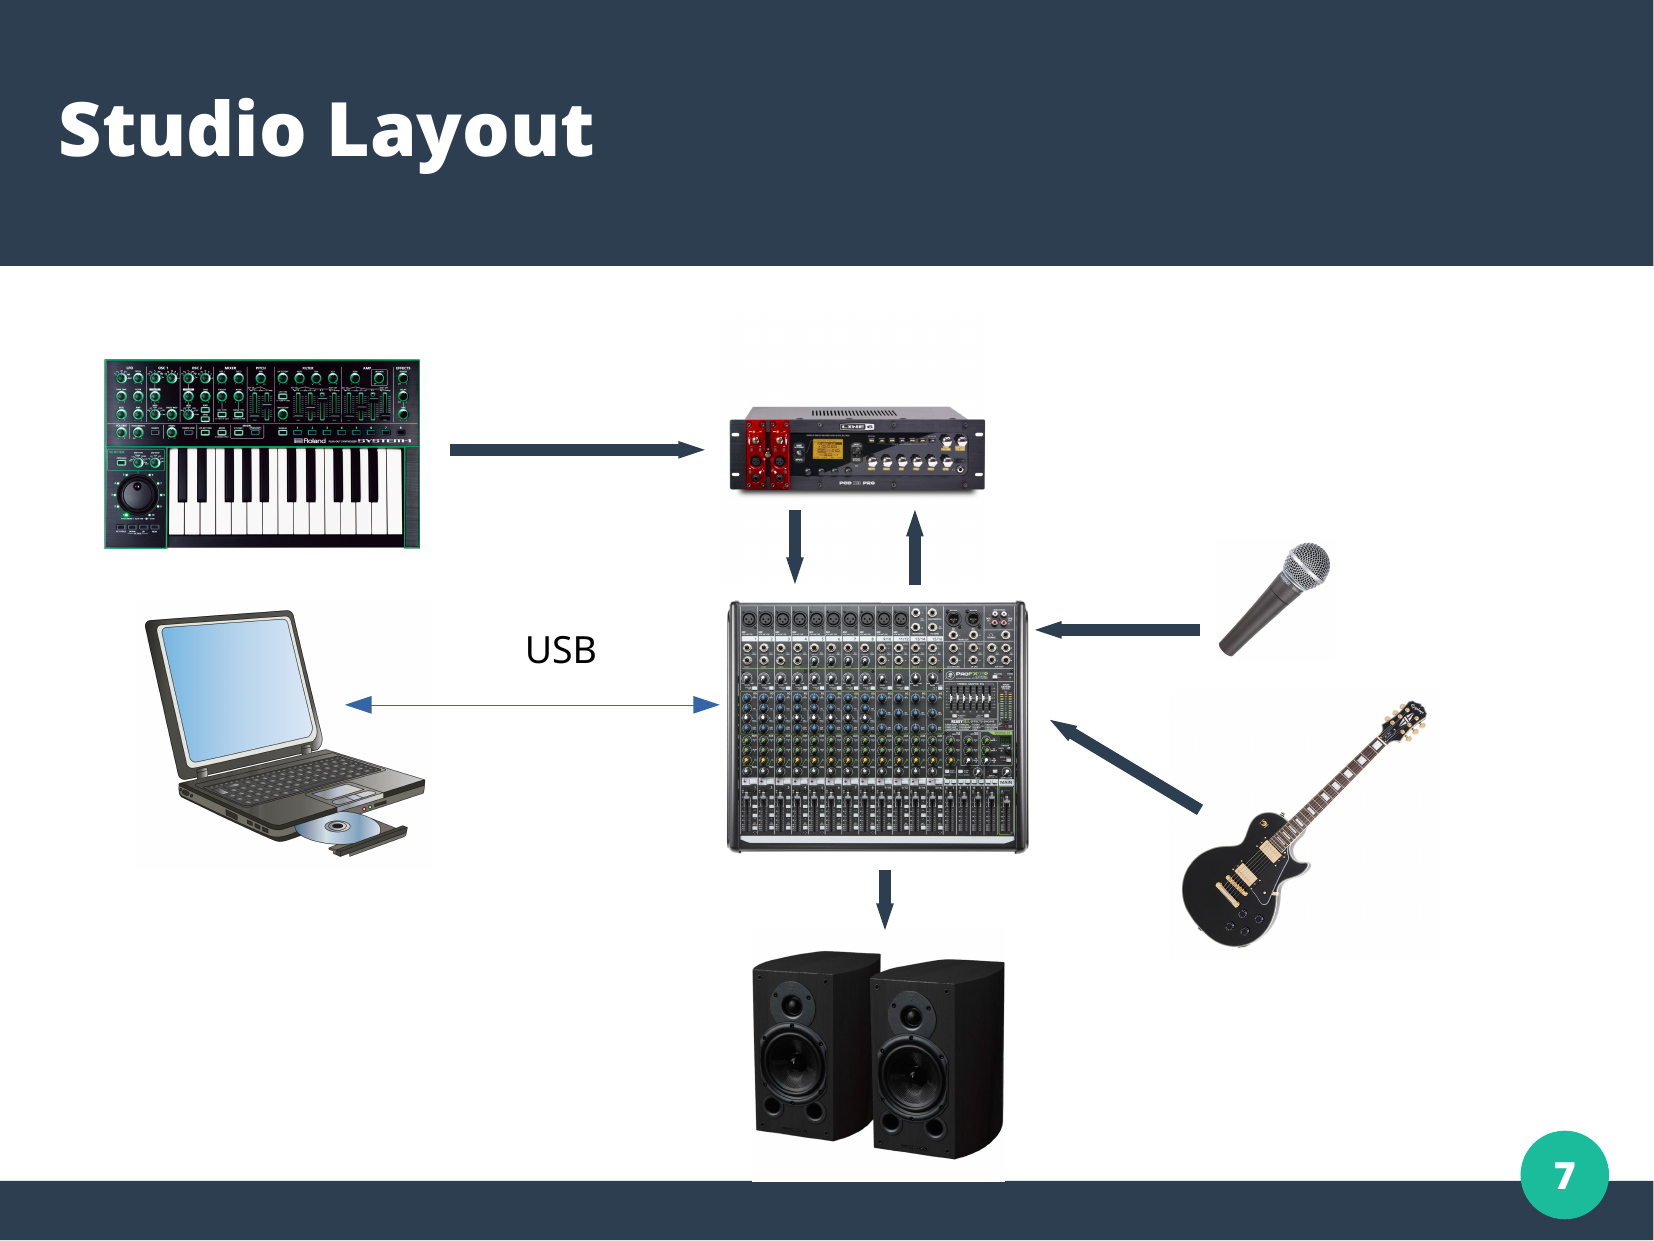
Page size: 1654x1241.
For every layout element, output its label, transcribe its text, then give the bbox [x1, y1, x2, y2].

picture [1169, 689, 1440, 960]
picture [104, 359, 420, 549]
picture [719, 314, 1036, 885]
picture [134, 599, 435, 868]
text_box USB [509, 616, 617, 680]
picture [1214, 539, 1335, 660]
picture [752, 929, 1005, 1182]
title Studio Layout [58, 49, 1595, 207]
